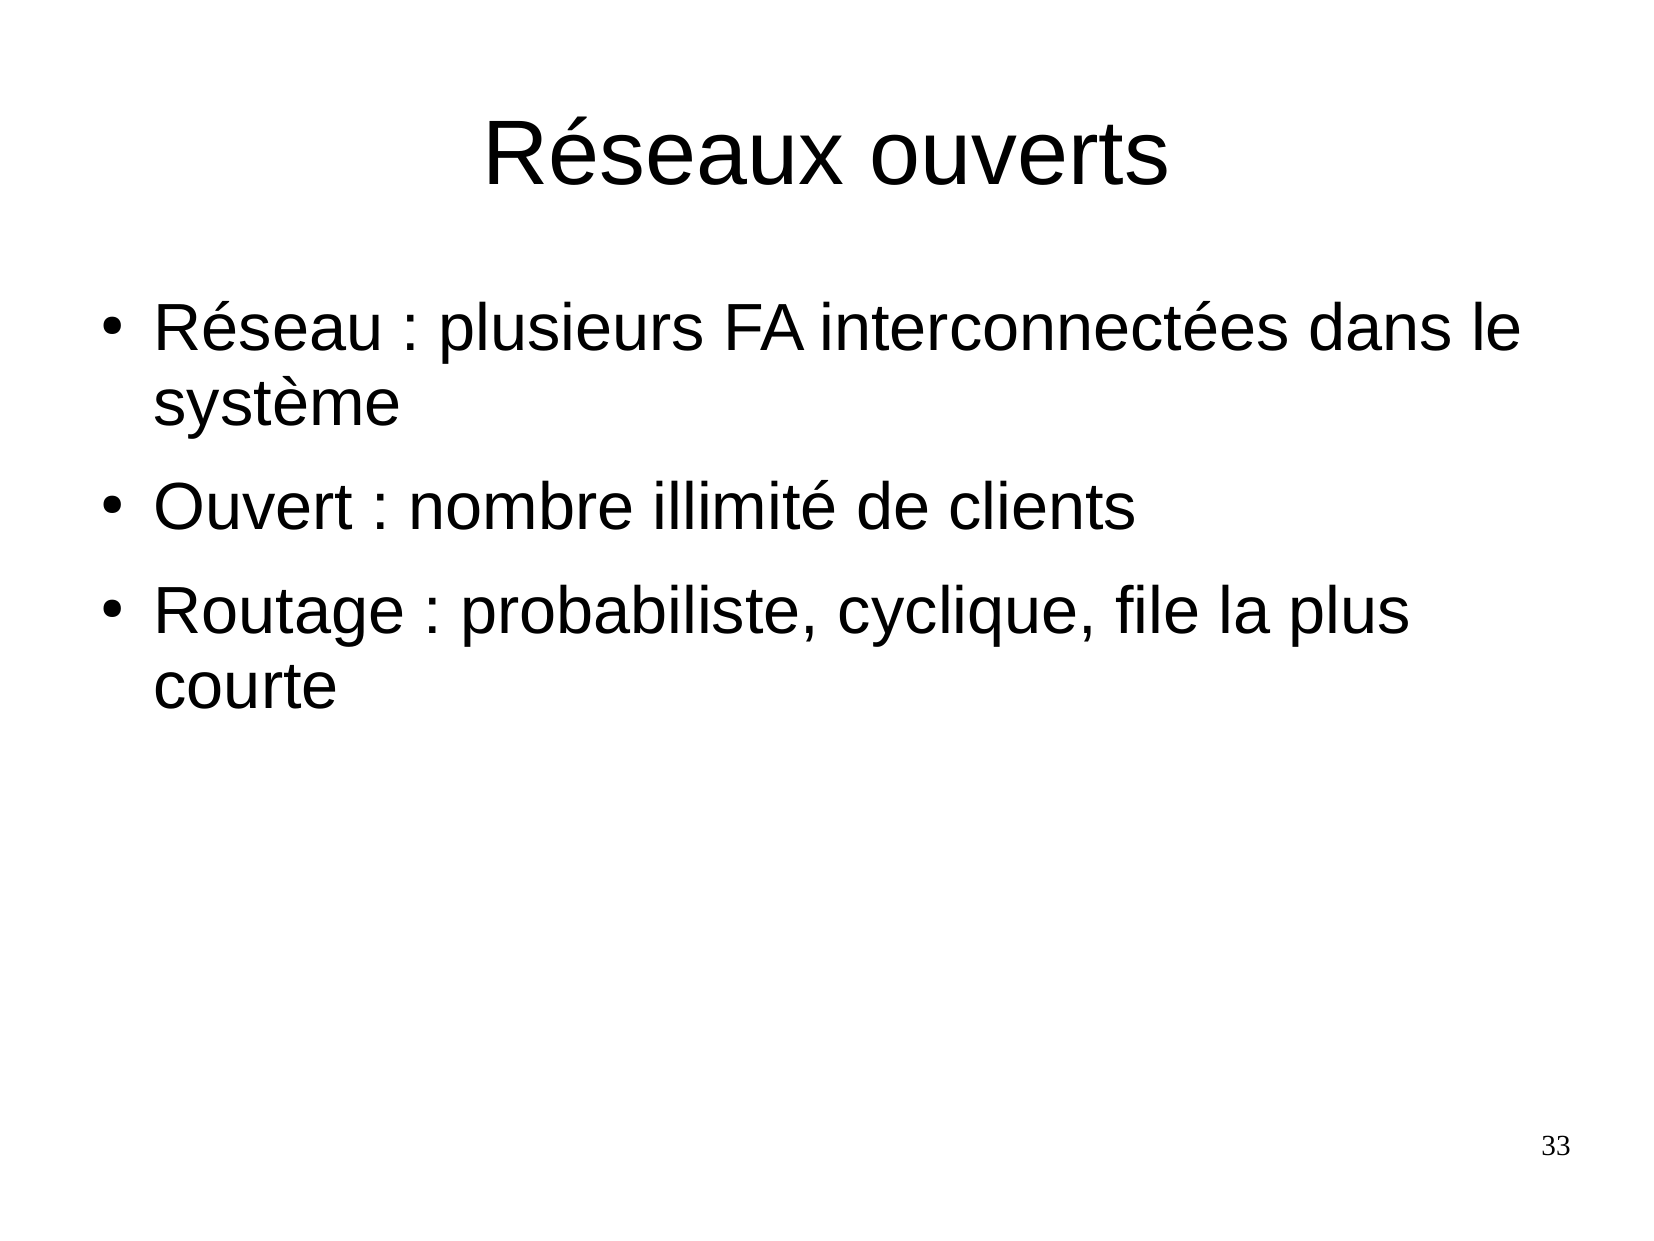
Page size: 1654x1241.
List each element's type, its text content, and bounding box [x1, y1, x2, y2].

title Réseaux ouverts [82, 56, 1571, 250]
list Réseau : plusieurs FA interconnectées dans le système Ouvert : nombre illimité de clients Routage : probabiliste, cyclique, file la plus courte [82, 290, 1571, 1094]
